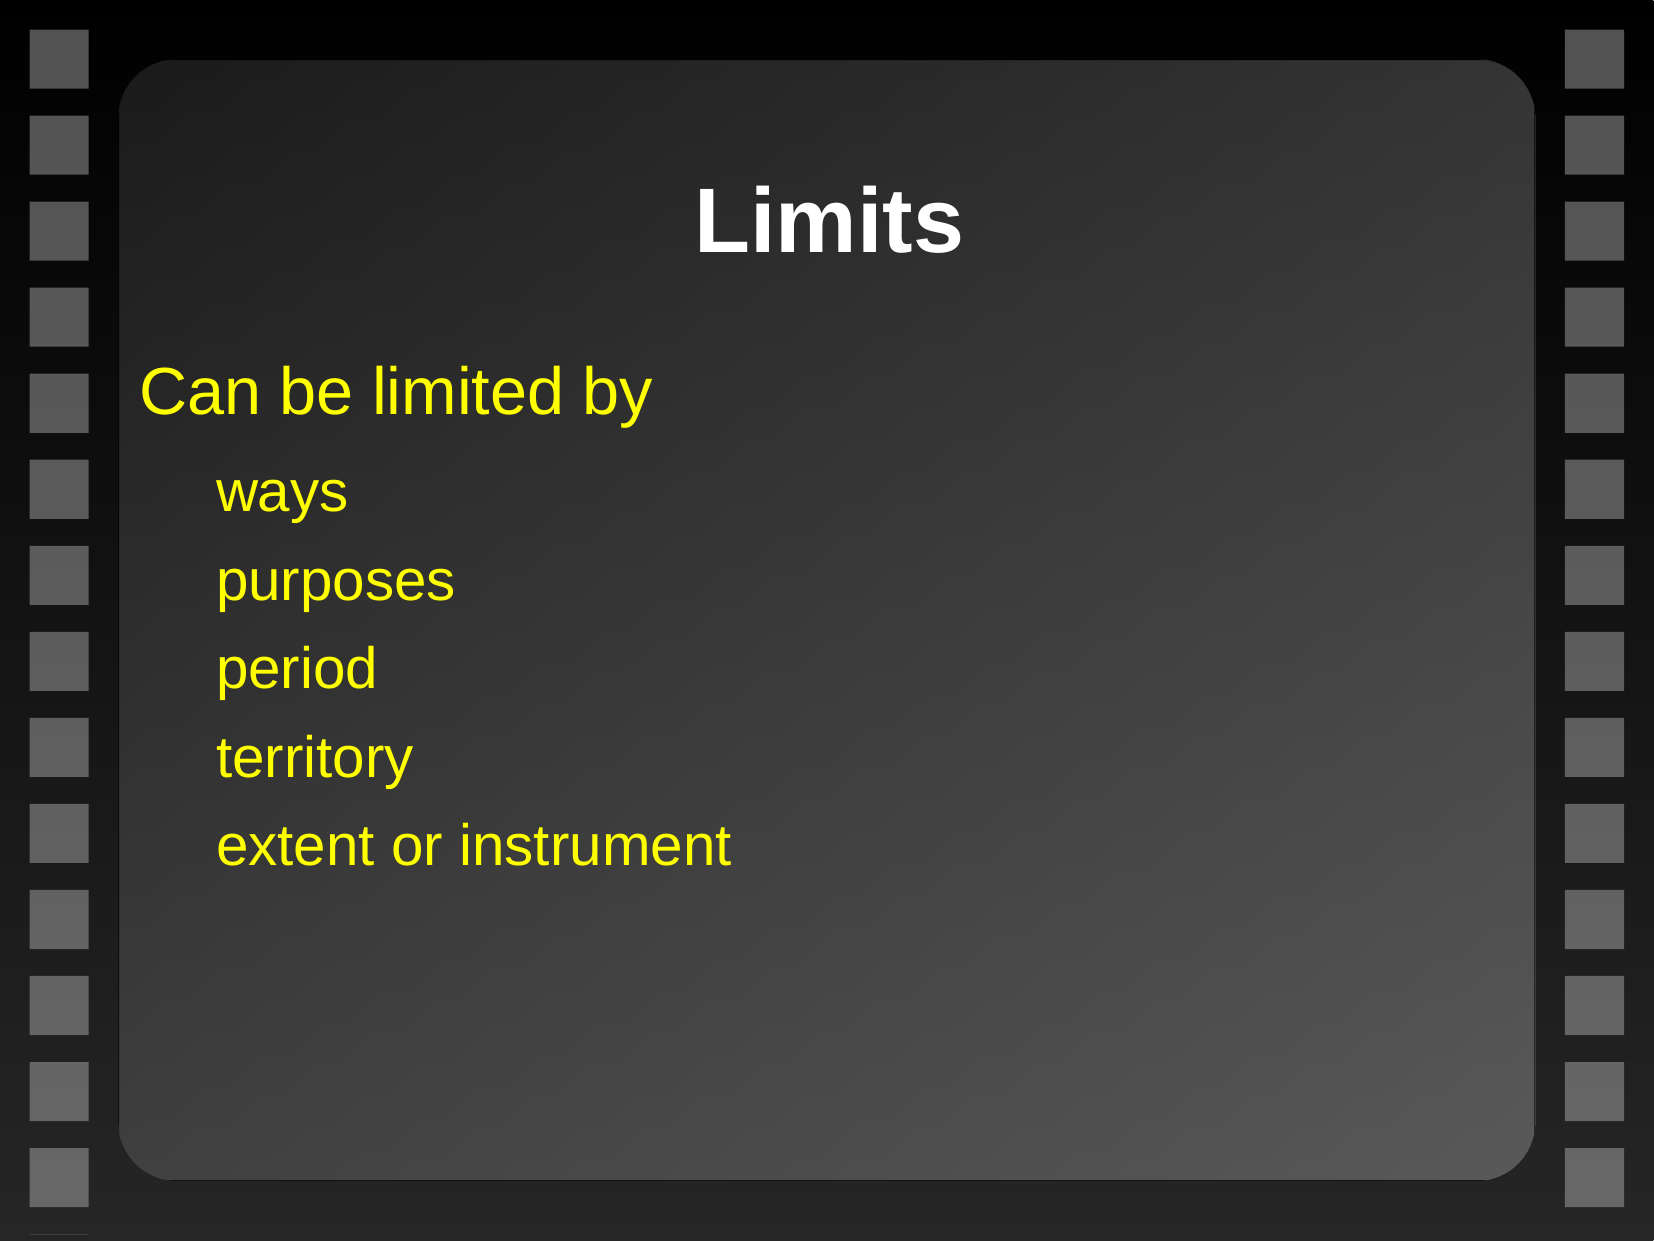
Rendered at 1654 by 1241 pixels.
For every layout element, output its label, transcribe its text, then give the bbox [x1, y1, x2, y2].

title Limits [123, 117, 1536, 325]
list Can be limited by ways purposes period territory extent or instrument [121, 354, 1534, 1127]
